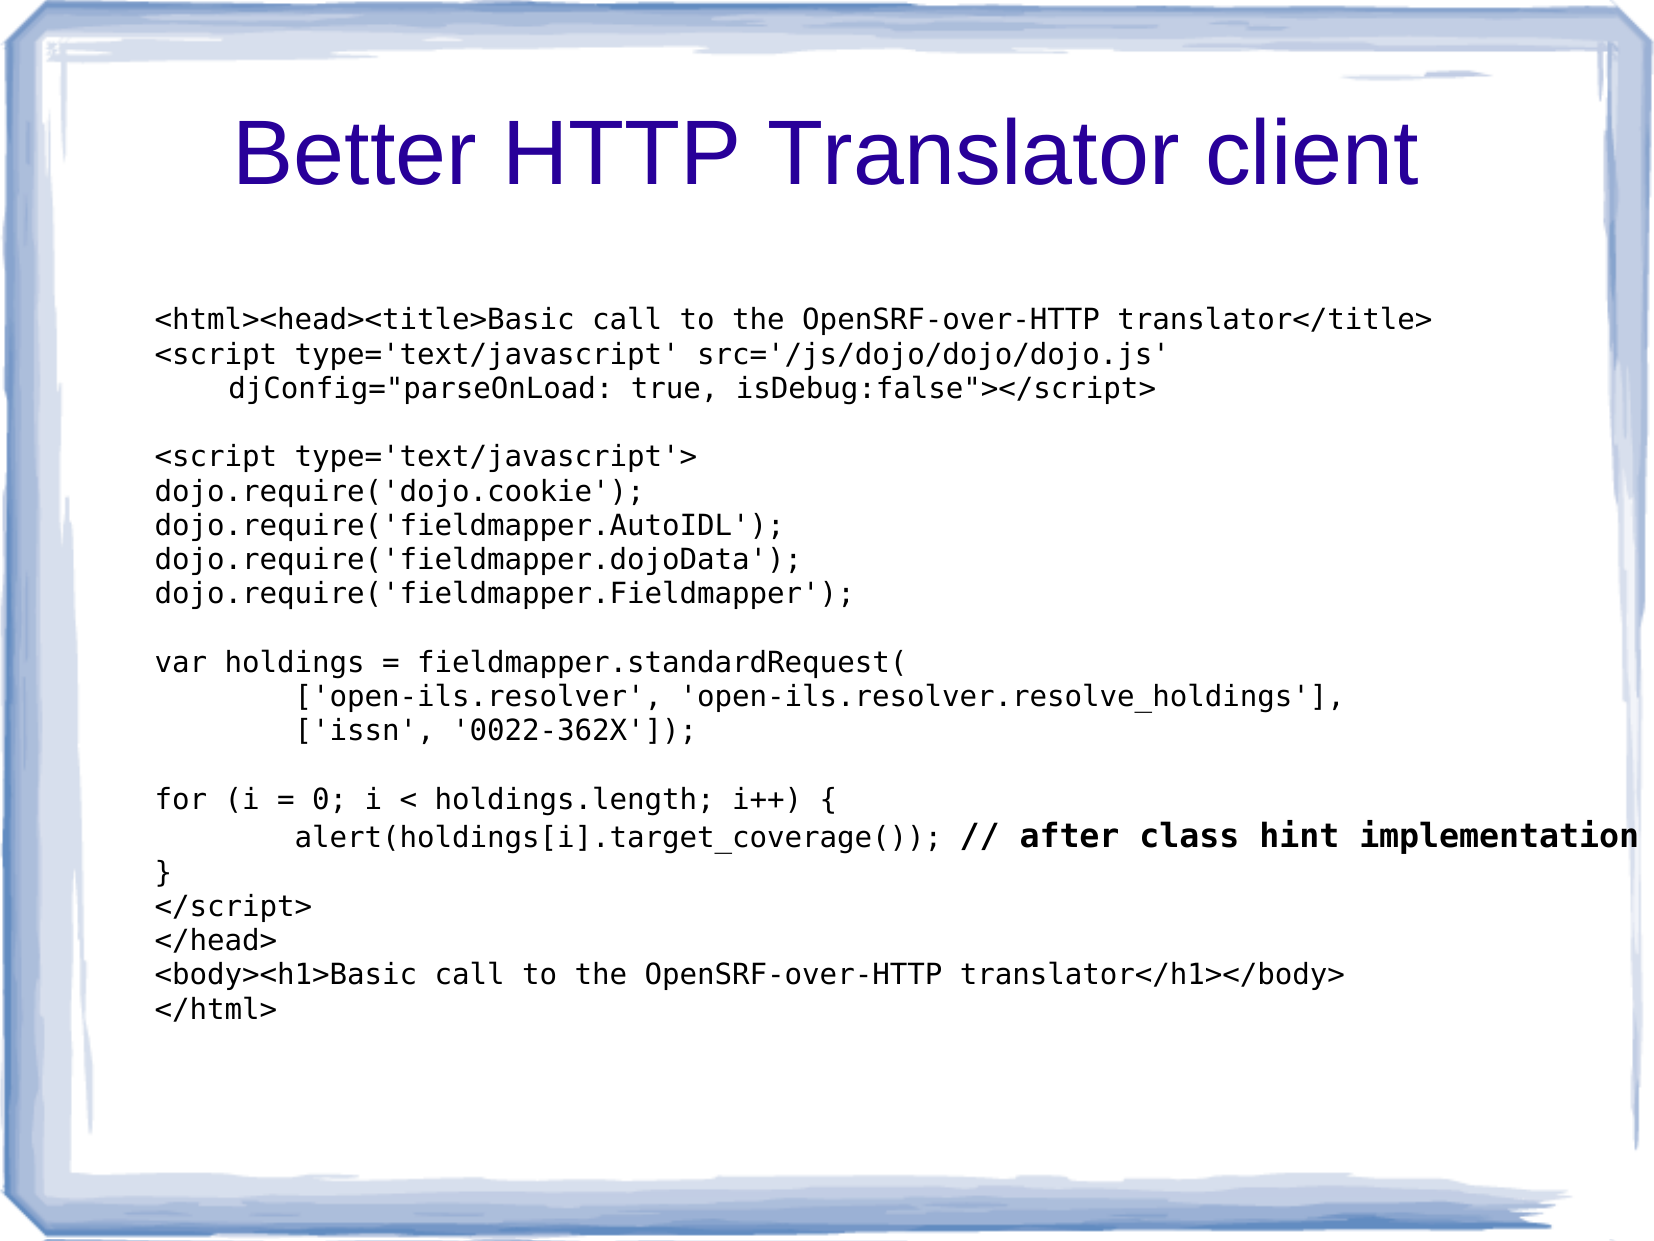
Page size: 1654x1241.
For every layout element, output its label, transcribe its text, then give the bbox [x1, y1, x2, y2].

text_box <html><head><title>Basic call to the OpenSRF-over-HTTP translator</title> <script type='text/javascript' src='/js/dojo/dojo/dojo.js' djConfig="parseOnLoad: true, isDebug:false"></script> <script type='text/javascript'> dojo.require('dojo.cookie'); dojo.require('fieldmapper.AutoIDL'); dojo.require('fieldmapper.dojoData'); dojo.require('fieldmapper.Fieldmapper'); var holdings = fieldmapper.standardRequest( ['open-ils.resolver', 'open-ils.resolver.resolve_holdings'], ['issn', '0022-362X']); for (i = 0; i < holdings.length; i++) { alert(holdings[i].target_coverage()); // after class hint implementation } </script> </head> <body><h1>Basic call to the OpenSRF-over-HTTP translator</h1></body> </html> [139, 295, 1654, 1068]
picture [0, 0, 1654, 1241]
title Better HTTP Translator client [82, 56, 1571, 250]
